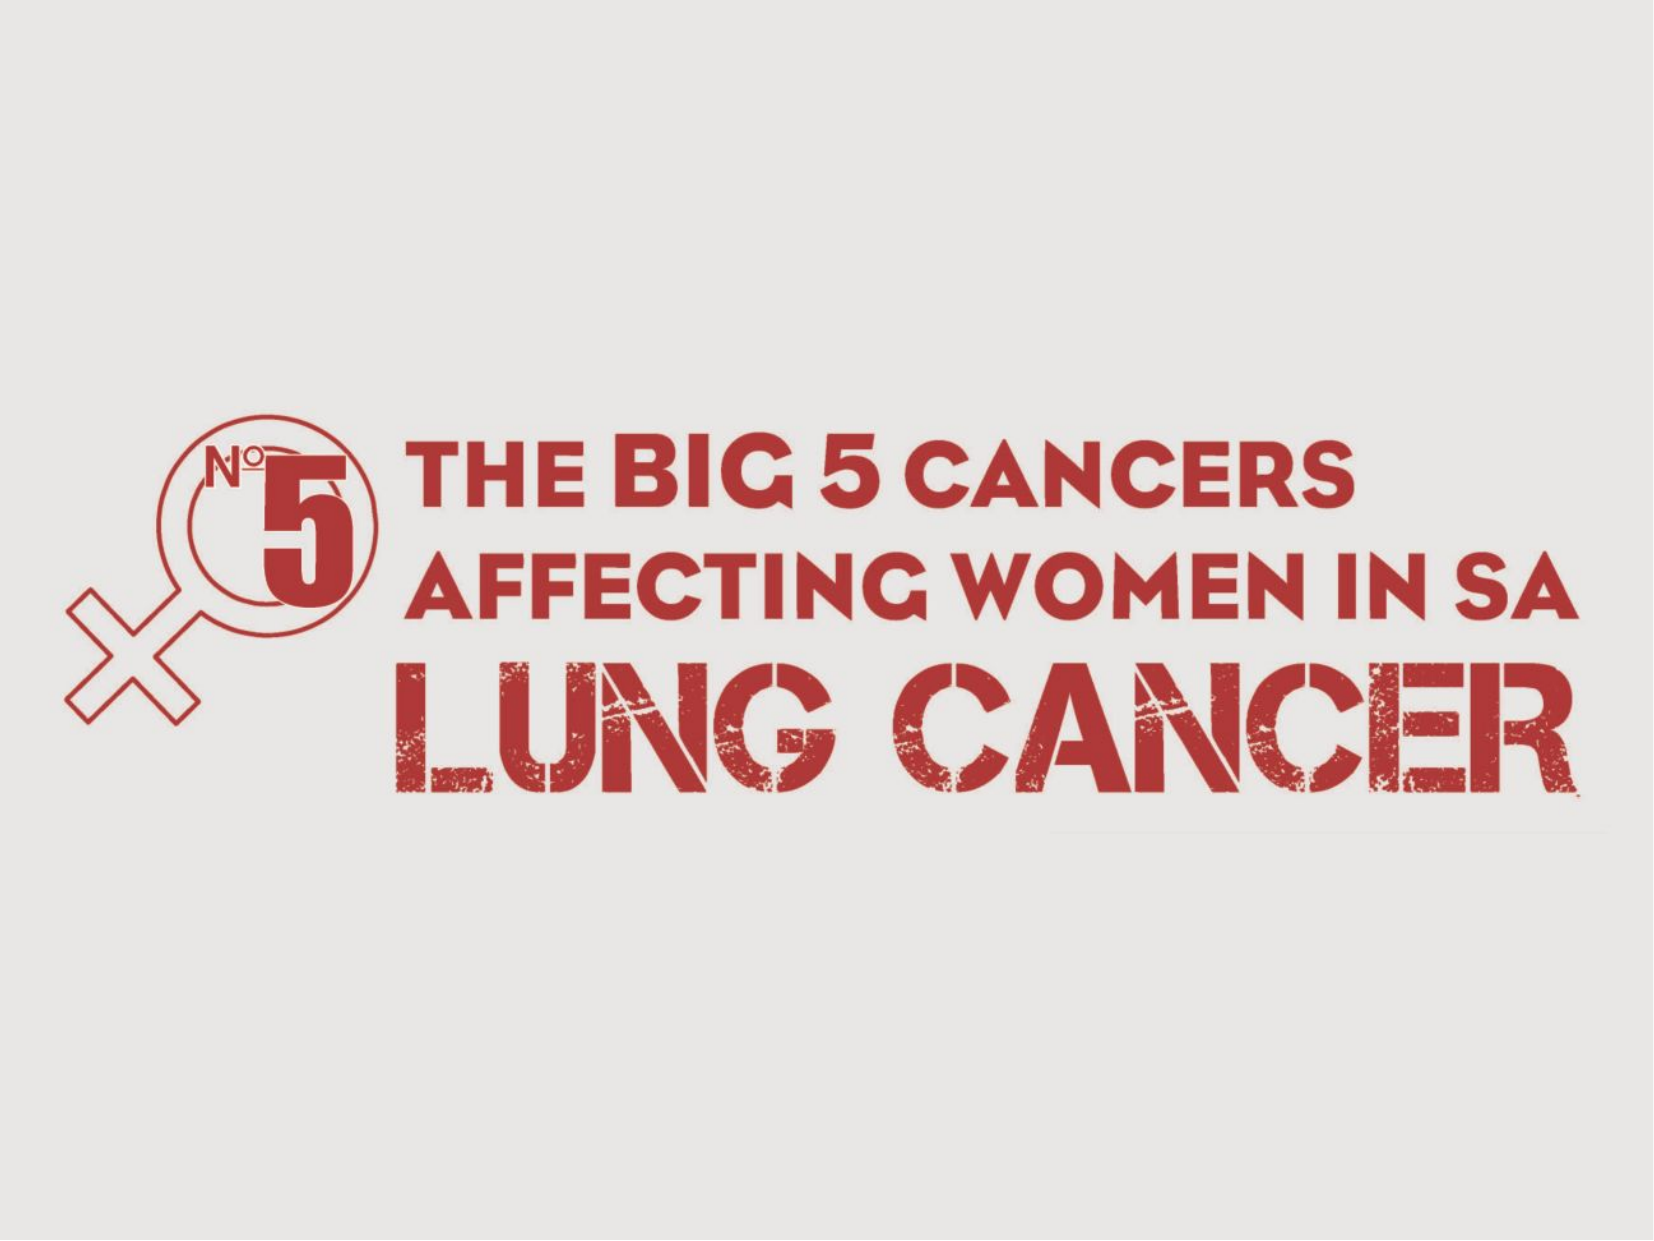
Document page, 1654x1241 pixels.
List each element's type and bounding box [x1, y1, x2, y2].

picture [30, 406, 1624, 834]
